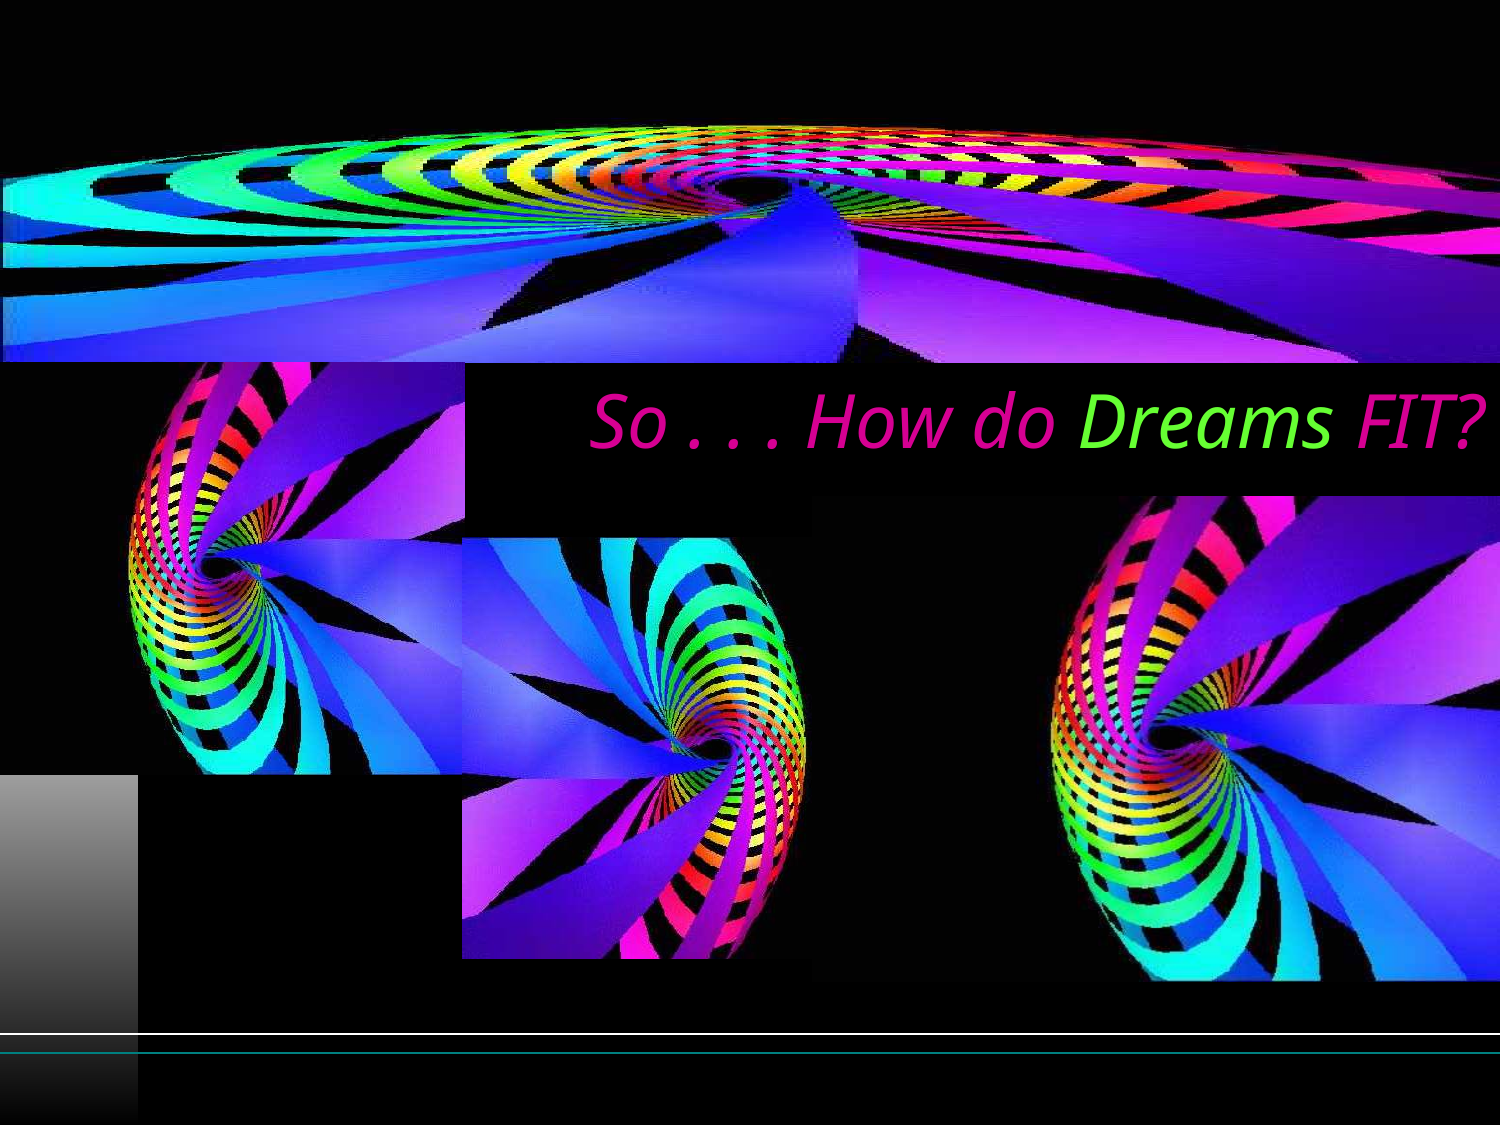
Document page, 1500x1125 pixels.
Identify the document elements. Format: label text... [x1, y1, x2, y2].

picture [0, 0, 1500, 982]
title So . . . How do Dreams FIT? [465, 363, 1500, 475]
